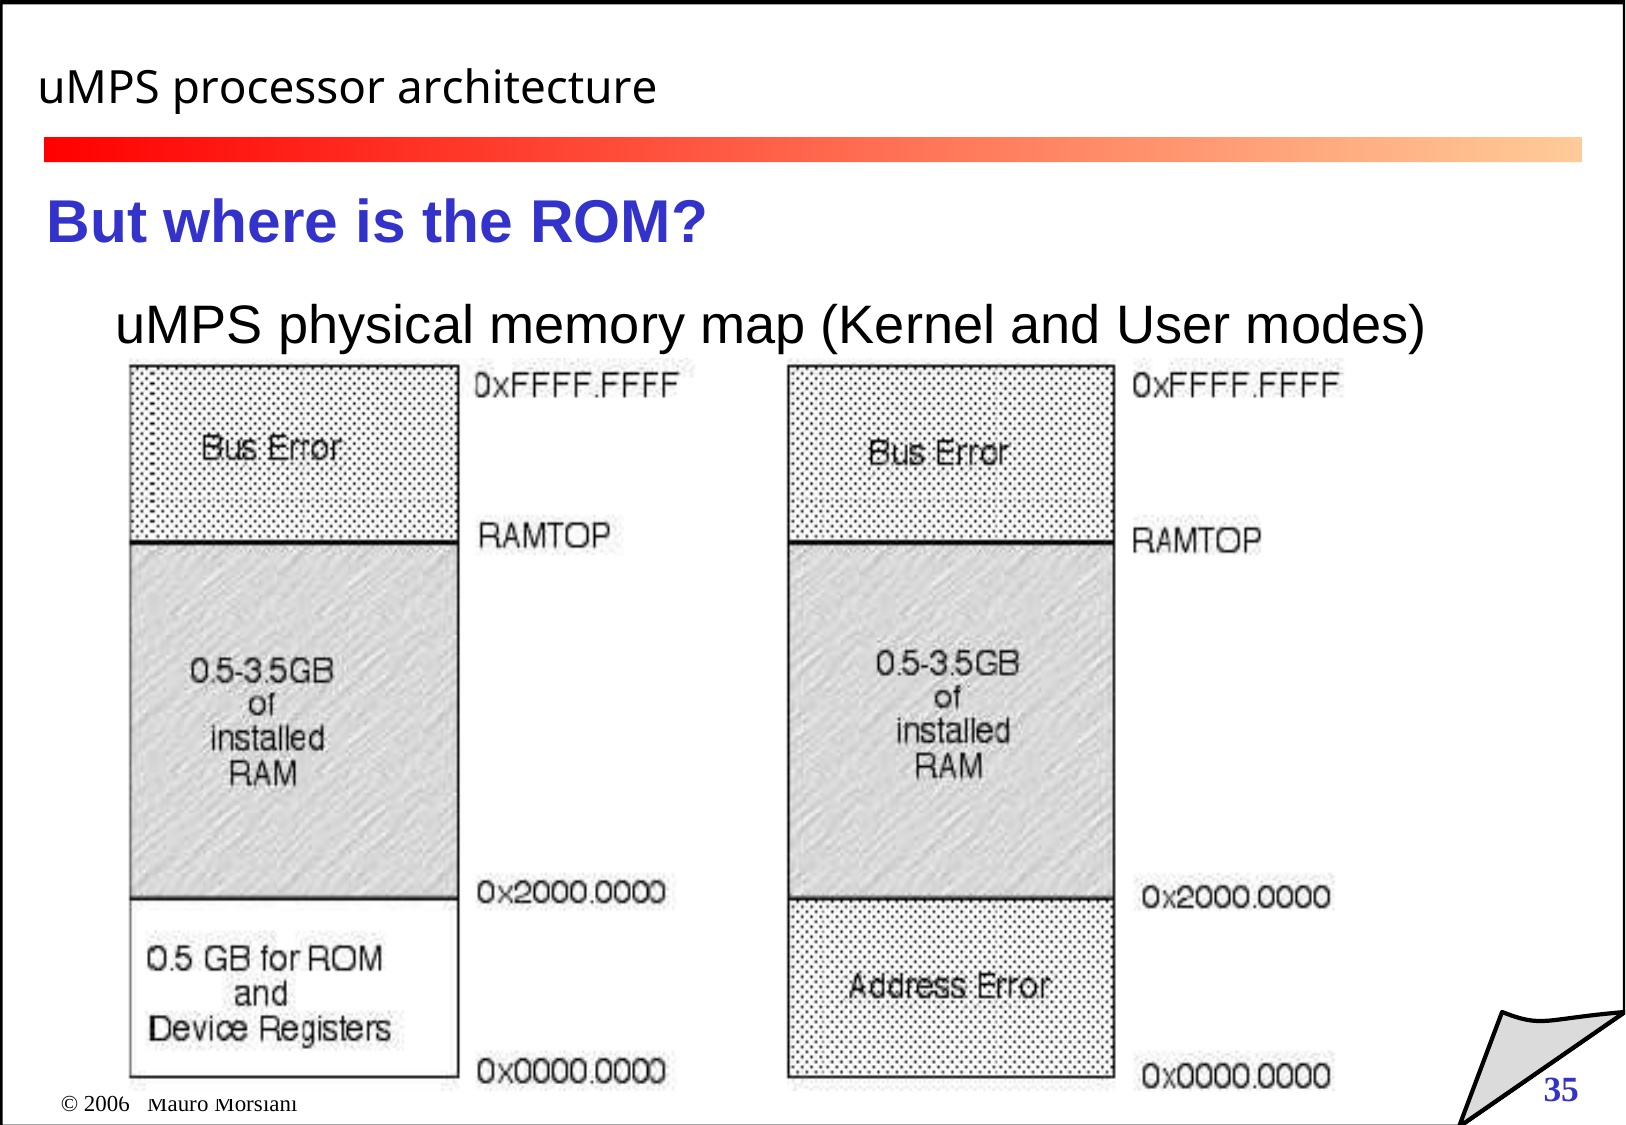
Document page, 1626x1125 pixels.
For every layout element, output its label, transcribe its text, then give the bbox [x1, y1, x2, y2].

picture [123, 713, 1349, 1099]
title uMPS processor architecture [37, 44, 1587, 130]
list But where is the ROM? uMPS physical memory map (Kernel and User modes) [46, 187, 1549, 713]
